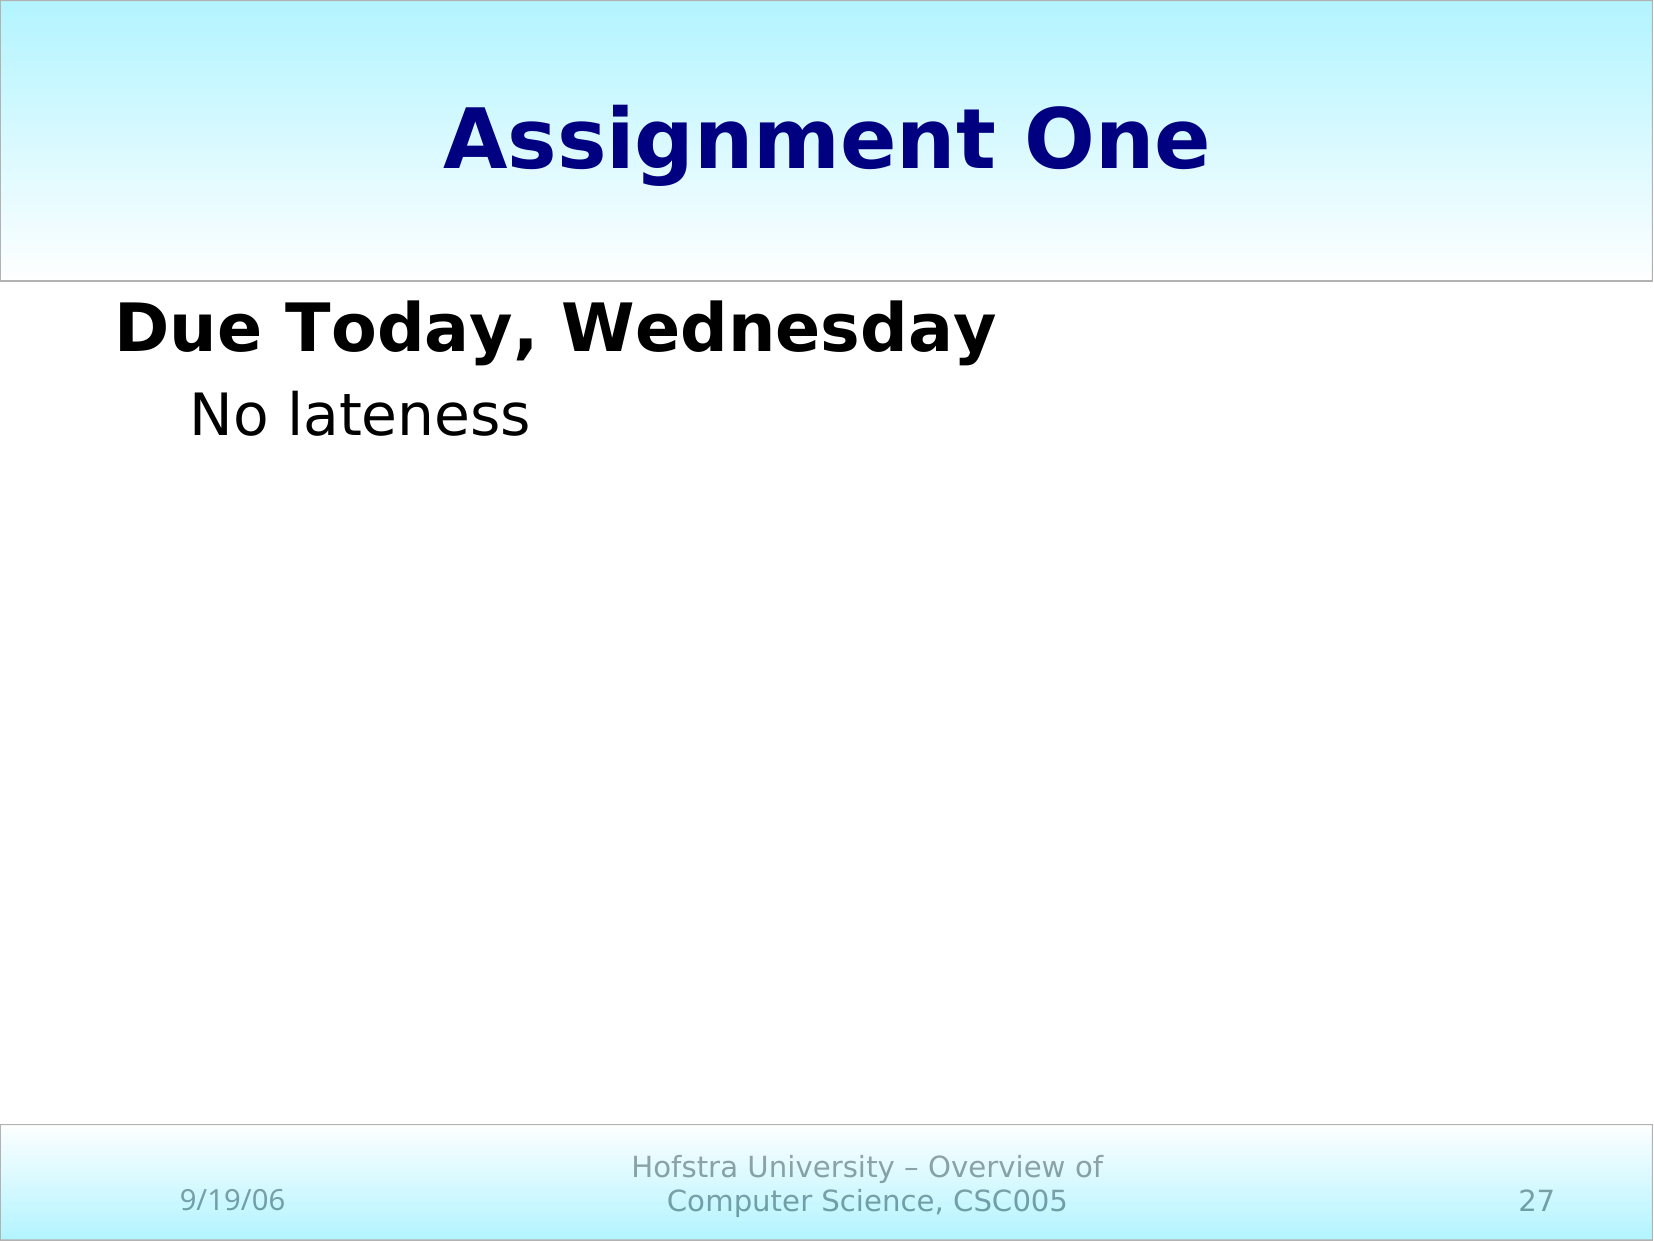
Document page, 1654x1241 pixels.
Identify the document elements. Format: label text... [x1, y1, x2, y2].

list Due Today, Wednesday No lateness [114, 289, 1558, 1034]
title Assignment One [78, 77, 1576, 203]
